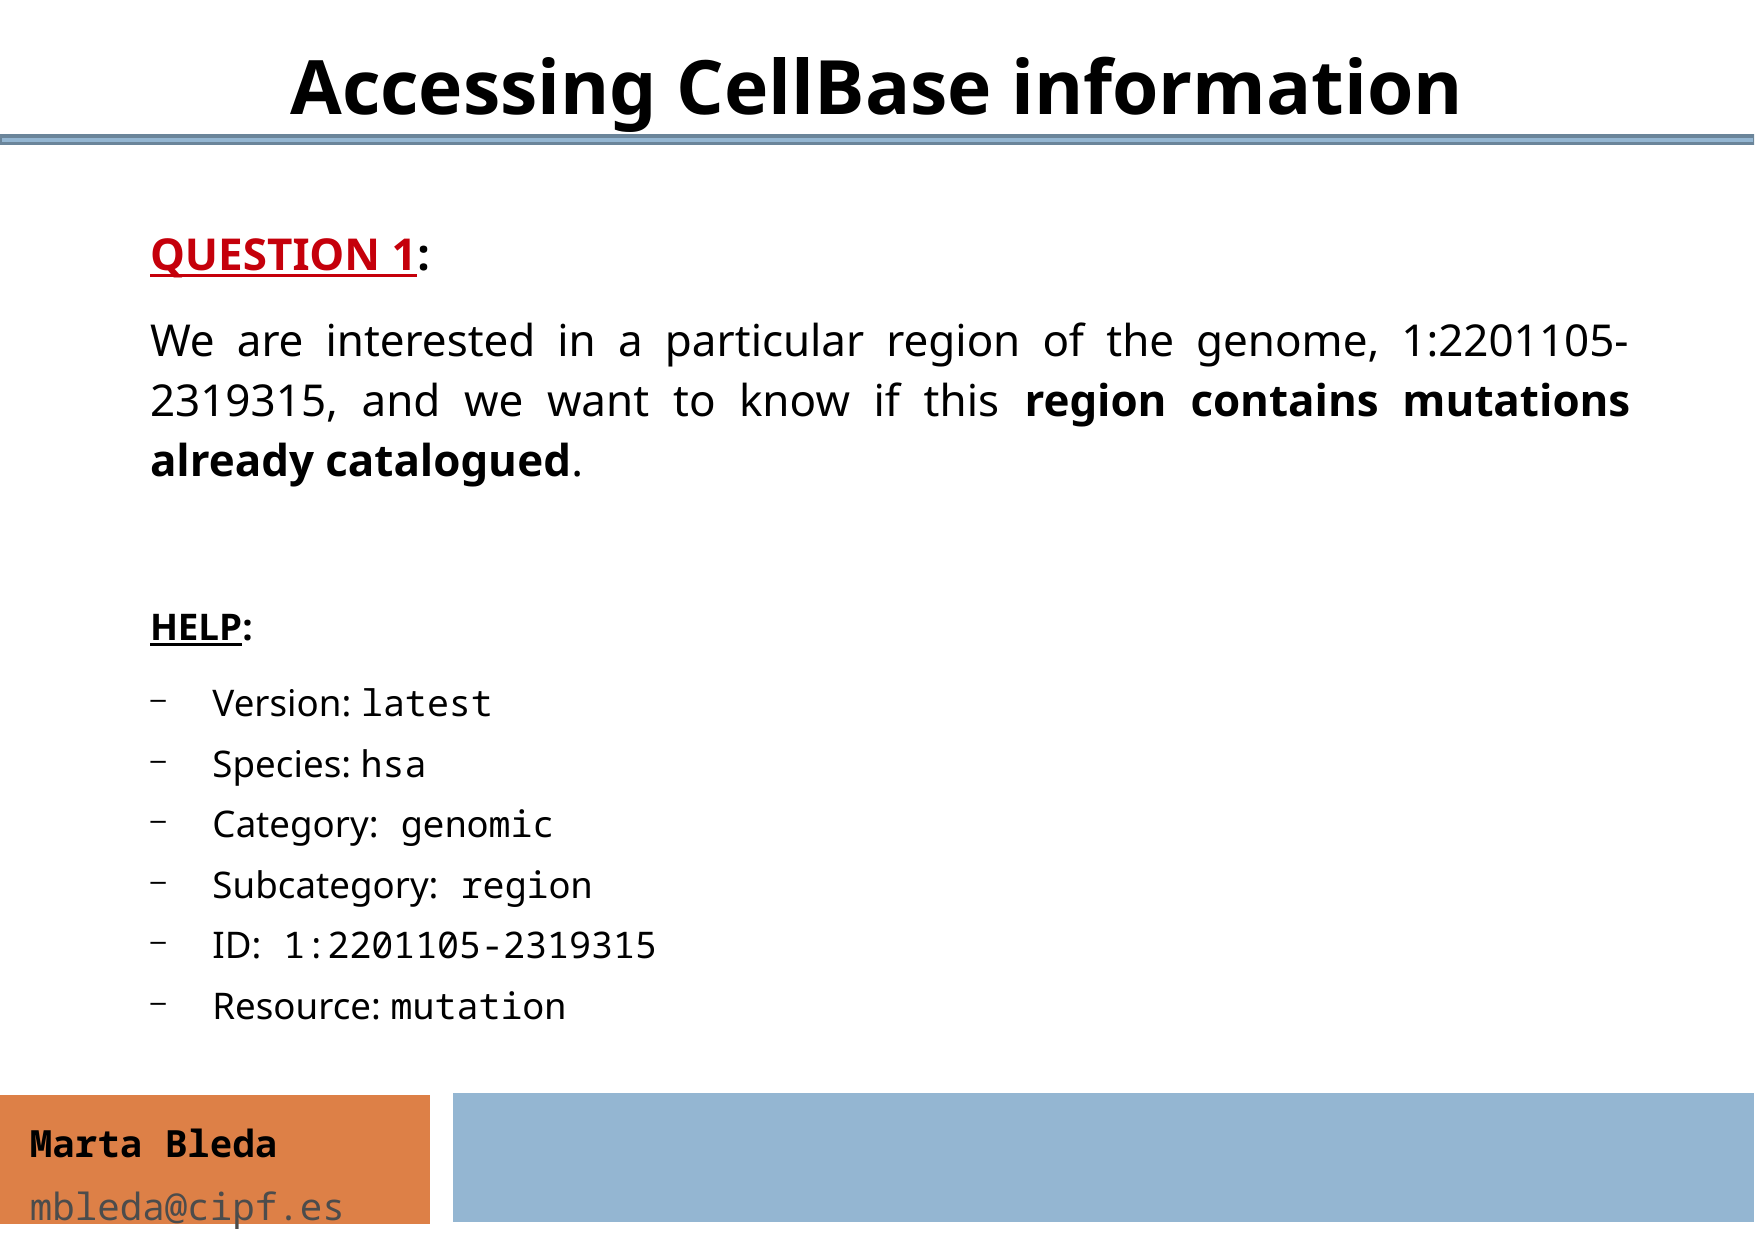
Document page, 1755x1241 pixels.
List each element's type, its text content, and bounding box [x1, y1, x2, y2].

text_box Accessing CellBase information [67, 27, 1688, 129]
text_box [0, 136, 1754, 144]
text_box Marta Bleda mbleda@cipf.es [15, 1110, 406, 1213]
list QUESTION 1: We are interested in a particular region of the genome, 1:2201105-2319315, and we want to know if this region contains mutations already catalogued. HELP: Version: latest Species: hsa Category: genomic Subcategory: region ID: 1:2201105-2319315 Resource: mutation [87, 223, 1632, 1034]
